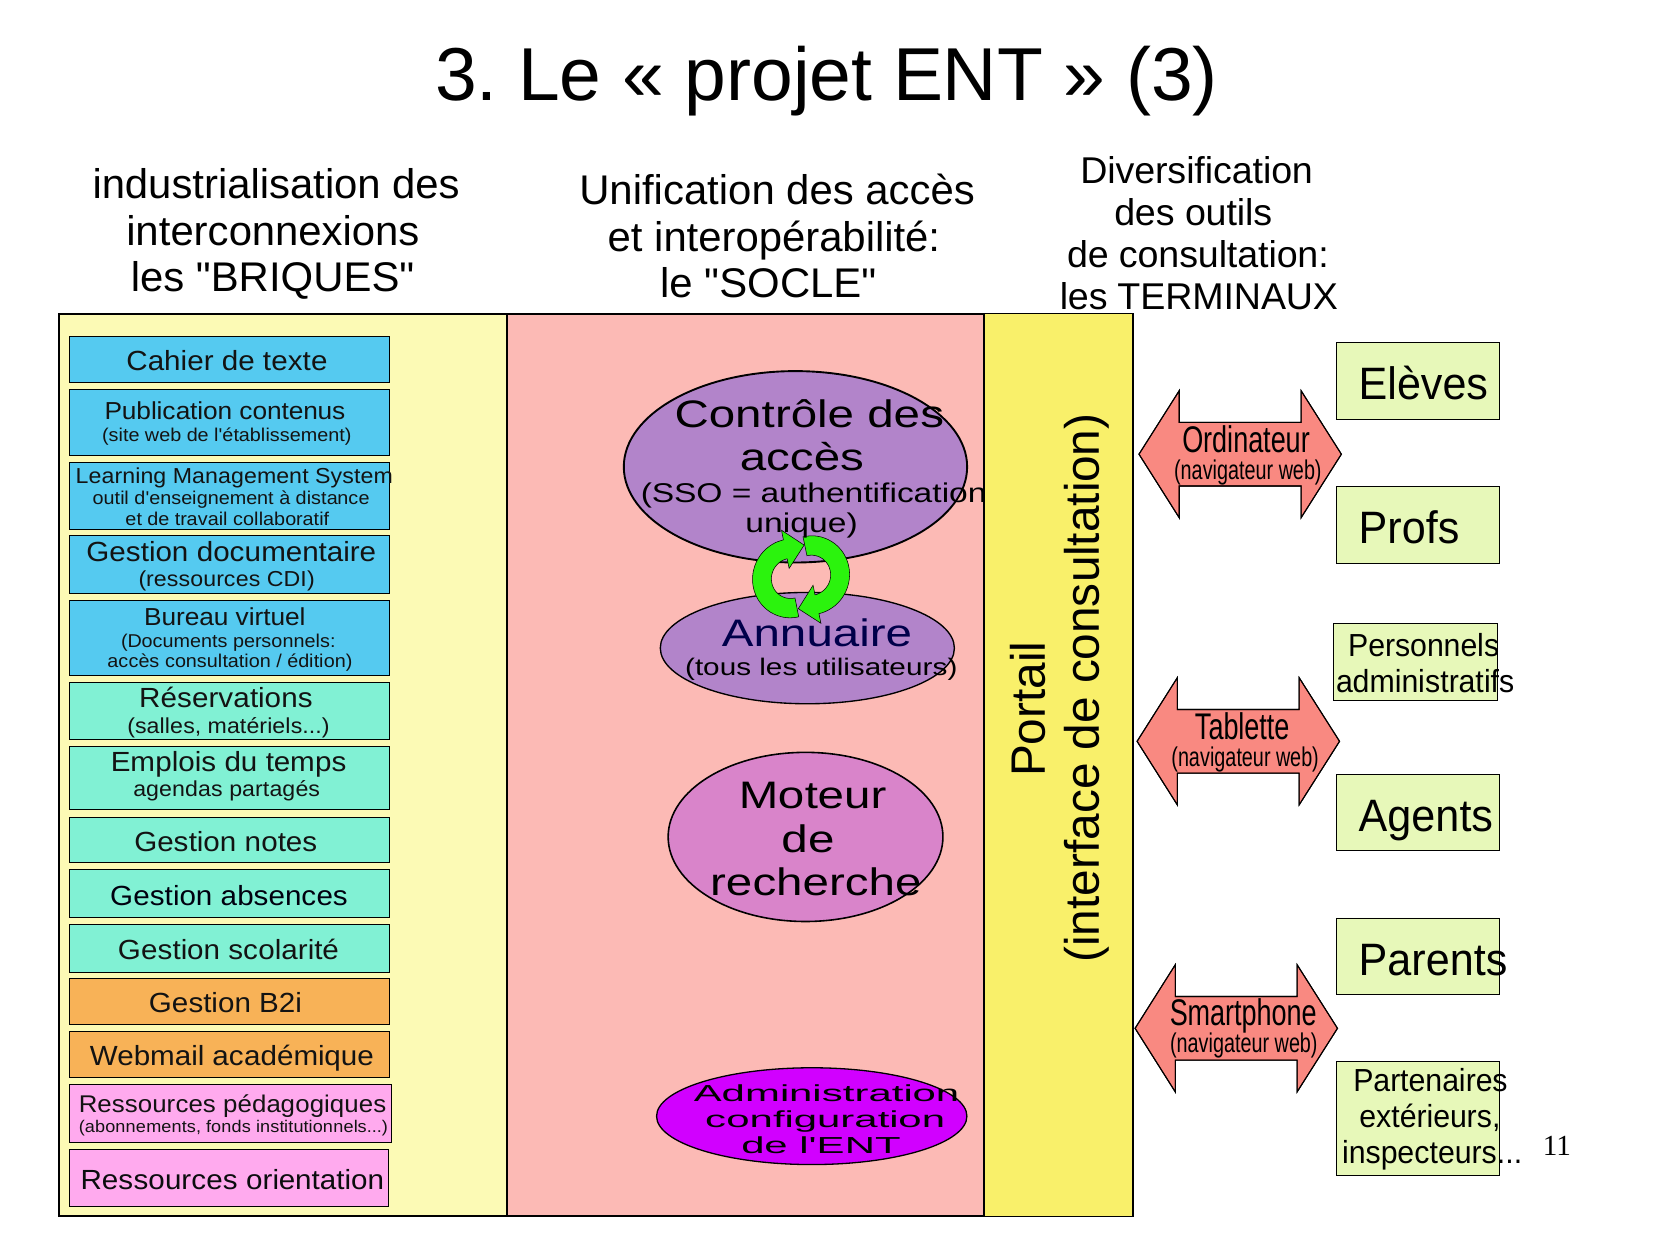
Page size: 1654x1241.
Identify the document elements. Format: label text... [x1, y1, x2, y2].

text_box Smartphone [1169, 991, 1322, 1035]
text_box (site web de l'établissement) [102, 424, 359, 447]
text_box [1137, 970, 1174, 1087]
text_box accès [739, 435, 868, 477]
text_box (abonnements, fonds institutionnels...) [78, 1117, 392, 1137]
text_box [1337, 487, 1499, 563]
text_box de consultation: [1067, 233, 1339, 275]
text_box Gestion B2i [148, 987, 305, 1020]
text_box [985, 314, 1132, 1216]
text_box les TERMINAUX [1059, 275, 1347, 319]
text_box Ressources orientation [80, 1164, 389, 1197]
text_box Gestion scolarité [117, 934, 343, 967]
text_box Réservations [139, 682, 316, 713]
text_box [868, 431, 966, 477]
text_box (salles, matériels...) [127, 713, 331, 739]
text_box [1302, 395, 1340, 475]
text_box Moteur [738, 774, 891, 819]
text_box les "BRIQUES" [130, 254, 423, 302]
text_box administratifs [1336, 663, 1520, 701]
text_box accès consultation / édition) [107, 650, 360, 673]
text_box (navigateur web) [1171, 742, 1323, 774]
text_box outil d'enseignement à distance [92, 488, 384, 510]
text_box unique) [745, 508, 862, 540]
text_box [1141, 396, 1182, 513]
text_box [1322, 1007, 1336, 1050]
text_box [60, 315, 506, 1215]
text_box (ressources CDI) [138, 567, 317, 592]
text_box [694, 373, 897, 392]
text_box agendas partagés [133, 777, 322, 803]
text_box [1139, 683, 1195, 800]
text_box (SSO = authentification [640, 477, 998, 509]
text_box [1337, 919, 1499, 994]
text_box Personnels [1348, 627, 1504, 663]
text_box Cahier de texte [126, 345, 331, 378]
text_box inspecteurs... [1342, 1134, 1527, 1172]
text_box (navigateur web) [1170, 1035, 1322, 1059]
text_box Profs [1358, 502, 1463, 555]
text_box Webmail académique [89, 1040, 379, 1073]
text_box [1300, 774, 1317, 800]
text_box [1293, 682, 1338, 764]
text_box Gestion documentaire [86, 536, 382, 569]
text_box Publication contenus [104, 397, 356, 424]
text_box configuration [705, 1106, 949, 1133]
text_box des outils [1114, 191, 1278, 233]
text_box [1337, 343, 1499, 419]
text_box Administration [693, 1080, 964, 1107]
text_box et de travail collaboratif [125, 508, 336, 531]
text_box (Documents personnels: [120, 630, 348, 650]
text_box extérieurs, [1359, 1098, 1513, 1134]
text_box Parents [1358, 934, 1512, 987]
text_box Contrôle des [674, 392, 952, 437]
text_box [1337, 775, 1499, 850]
text_box Elèves [1358, 358, 1492, 411]
text_box et interopérabilité: [607, 213, 950, 262]
text_box Gestion notes [134, 826, 321, 859]
text_box le "SOCLE" [660, 260, 882, 308]
text_box [1298, 1059, 1316, 1087]
text_box Emplois du temps [110, 746, 351, 779]
text_box [508, 315, 983, 1215]
text_box (tous les utilisateurs) [685, 654, 966, 682]
text_box Bureau virtuel [144, 603, 312, 630]
text_box [625, 401, 739, 504]
text_box Gestion absences [110, 879, 352, 912]
text_box Partenaires [1353, 1062, 1512, 1100]
text_box [1337, 1062, 1499, 1175]
text_box [1298, 969, 1312, 991]
text_box Agents [1358, 790, 1497, 843]
text_box industrialisation des [92, 160, 471, 209]
text_box interconnexions [126, 207, 428, 256]
text_box Learning Management System [75, 464, 396, 489]
text_box [1302, 487, 1319, 513]
text_box Ordinateur [1182, 419, 1314, 462]
text_box (interface de consultation) [1055, 394, 1111, 963]
text_box Diversification [1080, 149, 1321, 193]
title 3. Le « projet ENT » (3) [35, 0, 1619, 154]
text_box Portail [1000, 636, 1055, 777]
text_box de [781, 817, 836, 860]
text_box (navigateur web) [1174, 455, 1326, 487]
text_box Unification des accès [579, 167, 987, 215]
text_box de l'ENT [741, 1132, 904, 1159]
text_box recherche [710, 860, 928, 905]
text_box Tablette [1195, 706, 1293, 749]
text_box Ressources pédagogiques [78, 1090, 396, 1119]
text_box [1334, 624, 1497, 700]
